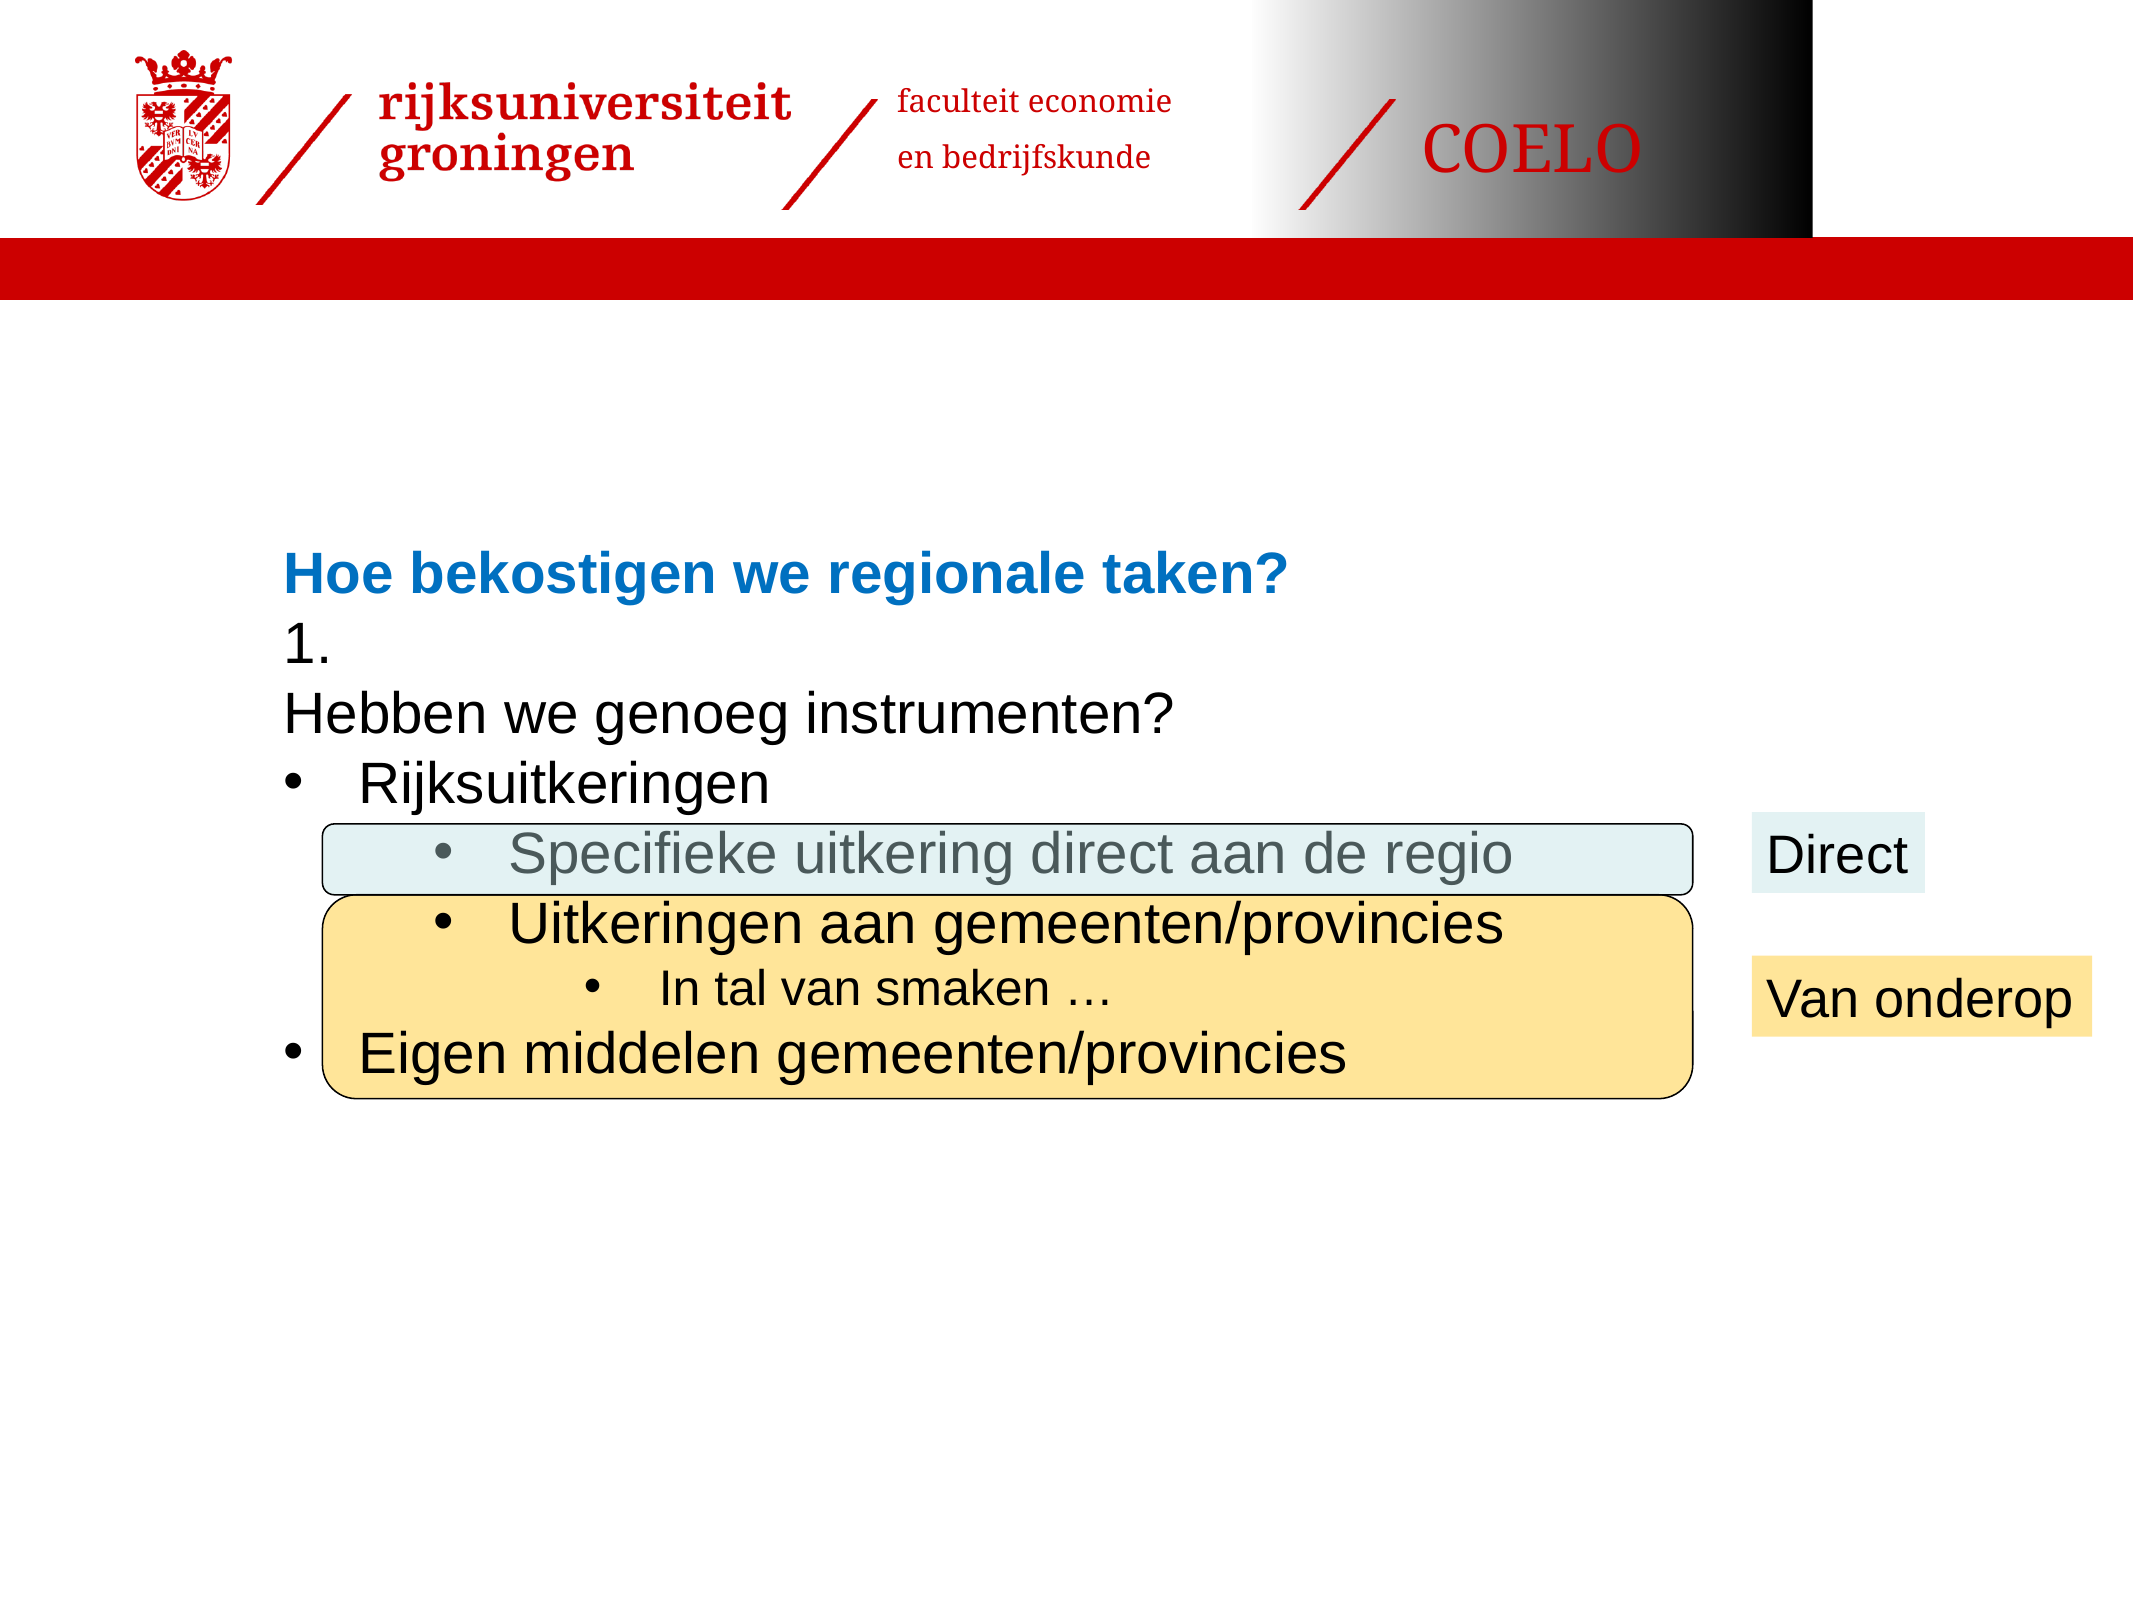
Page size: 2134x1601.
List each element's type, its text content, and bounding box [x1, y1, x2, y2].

text_box Van onderop [1751, 955, 2093, 1037]
text_box Hoe bekostigen we regionale taken? Hebben we genoeg instrumenten? Rijksuitkeringen Specifieke uitkering direct aan de regio Uitkeringen aan gemeenten/provincies In tal van smaken … Eigen middelen gemeenten/provincies [268, 528, 2134, 1099]
text_box Direct [1751, 812, 1925, 893]
picture [135, 50, 878, 210]
text_box [322, 823, 1693, 895]
picture [1298, 99, 1396, 210]
